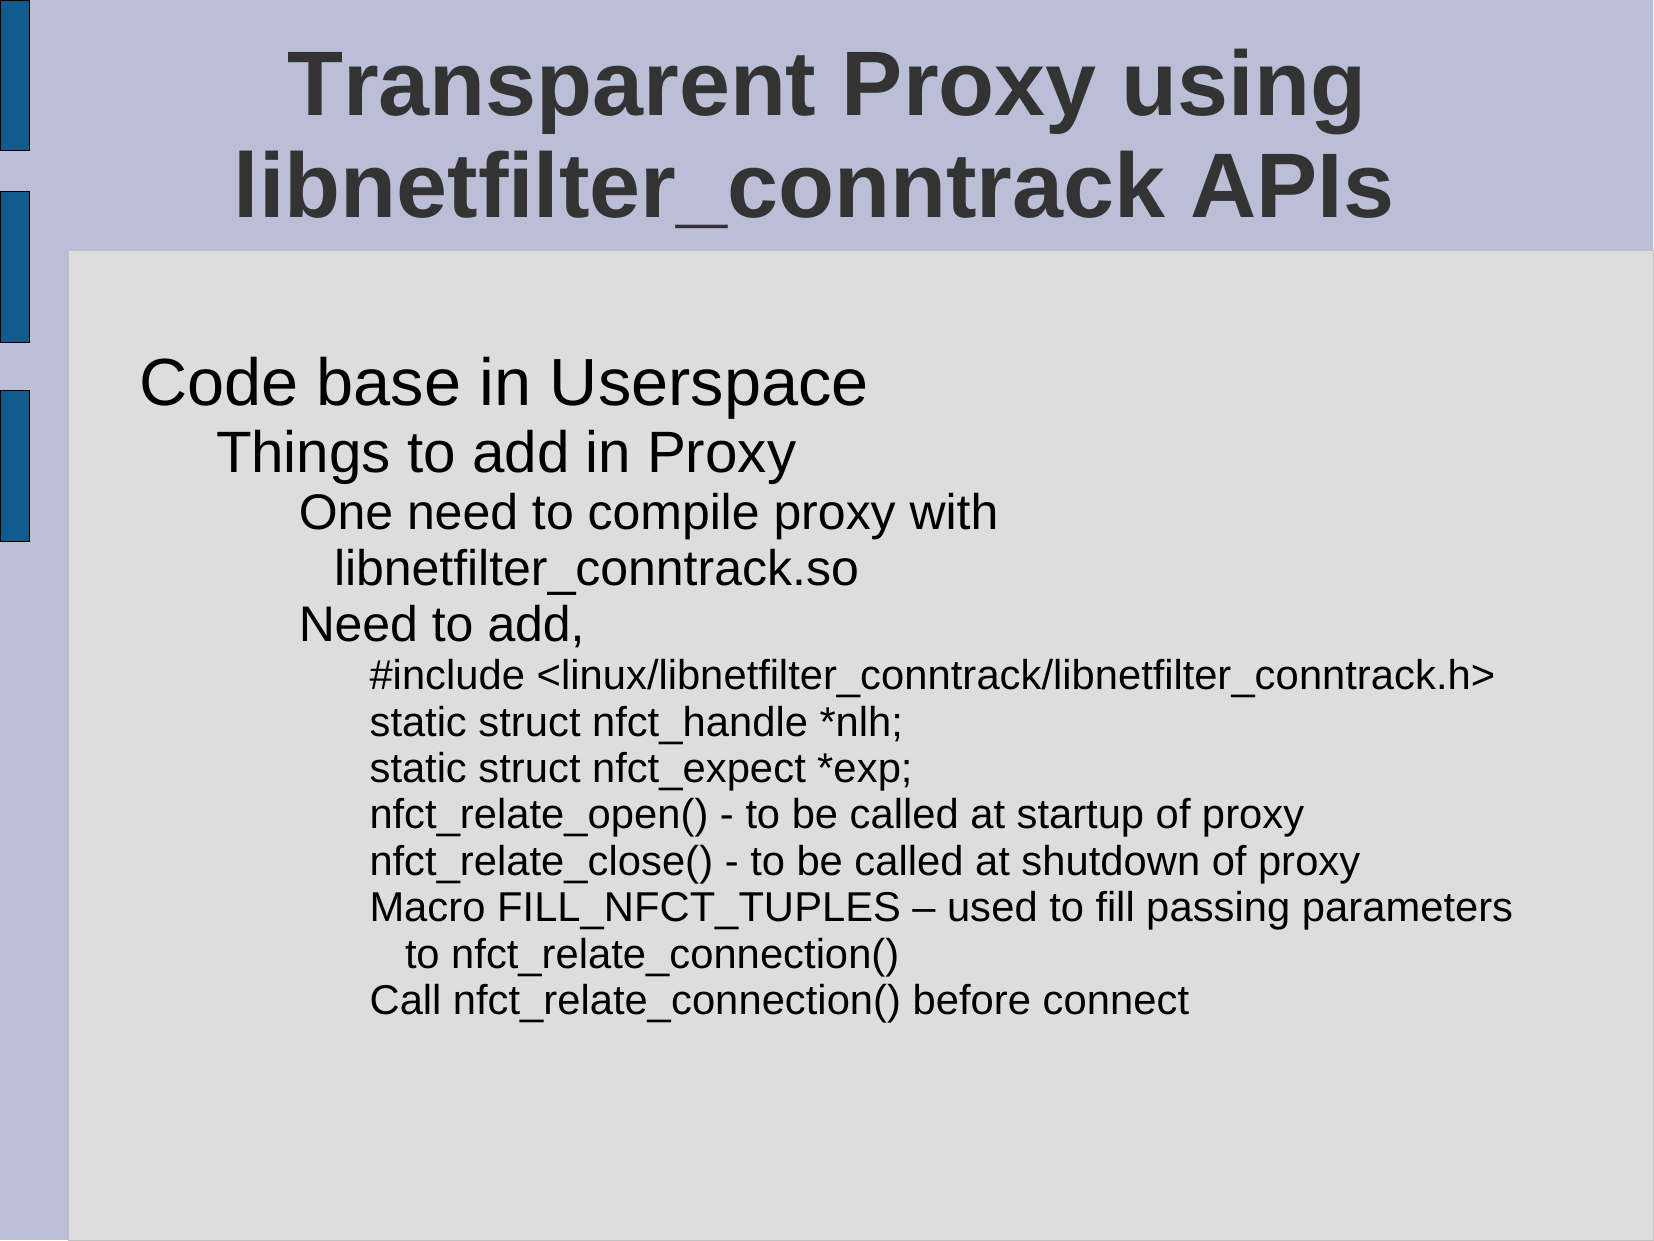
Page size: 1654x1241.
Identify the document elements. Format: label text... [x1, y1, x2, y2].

list Code base in Userspace Things to add in Proxy One need to compile proxy with libnetfilter_conntrack.so Need to add, #include <linux/libnetfilter_conntrack/libnetfilter_conntrack.h> static struct nfct_handle *nlh; static struct nfct_expect *exp; nfct_relate_open() - to be called at startup of proxy nfct_relate_close() - to be called at shutdown of proxy Macro FILL_NFCT_TUPLES – used to fill passing parameters to nfct_relate_connection() Call nfct_relate_connection() before connect [121, 344, 1534, 1127]
title Transparent Proxy using libnetfilter_conntrack APIs [121, 31, 1534, 239]
